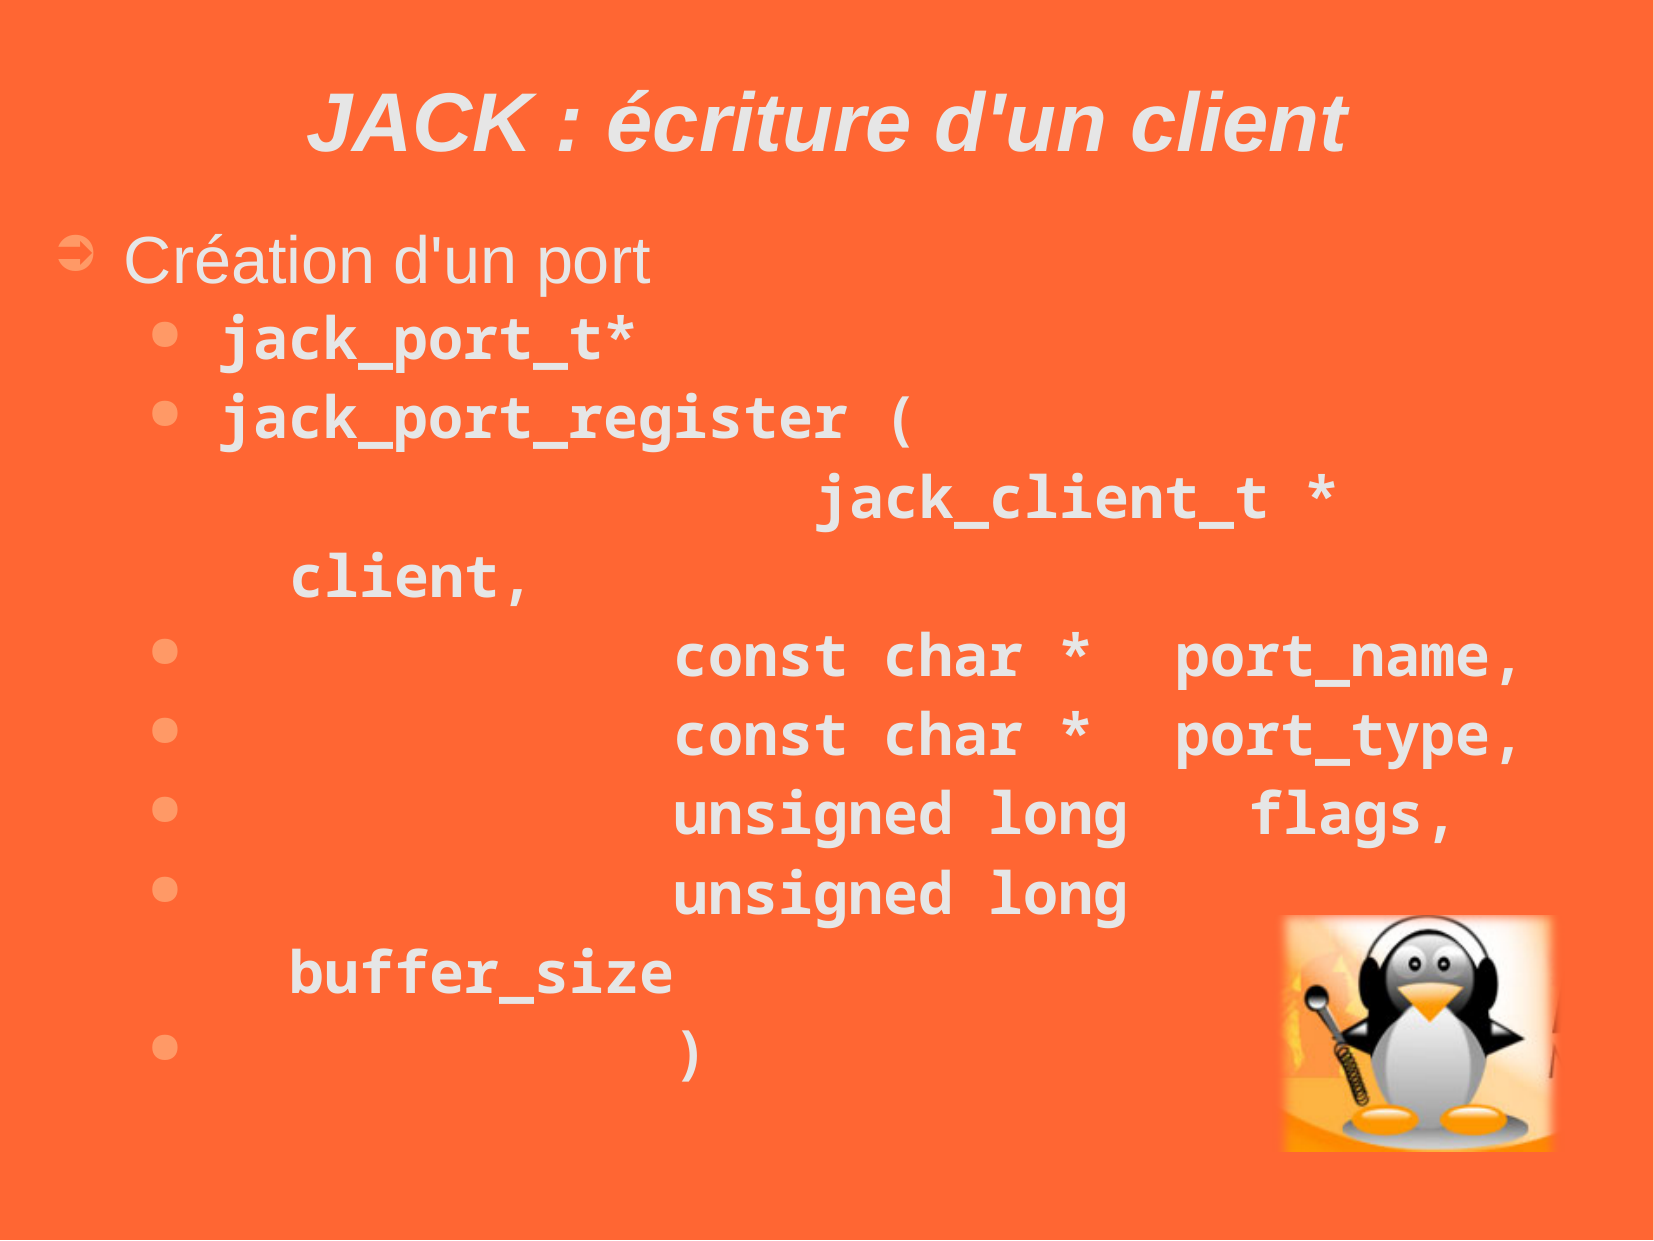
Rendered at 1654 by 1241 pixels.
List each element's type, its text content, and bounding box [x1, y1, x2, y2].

title JACK : écriture d'un client [121, 19, 1534, 222]
picture [1272, 915, 1565, 1152]
list Création d'un port jack_port_t* jack_port_register ( jack_client_t * client, const char * port_name, const char * port_type, unsigned long flags, unsigned long buffer_size ) [29, 222, 1536, 1063]
